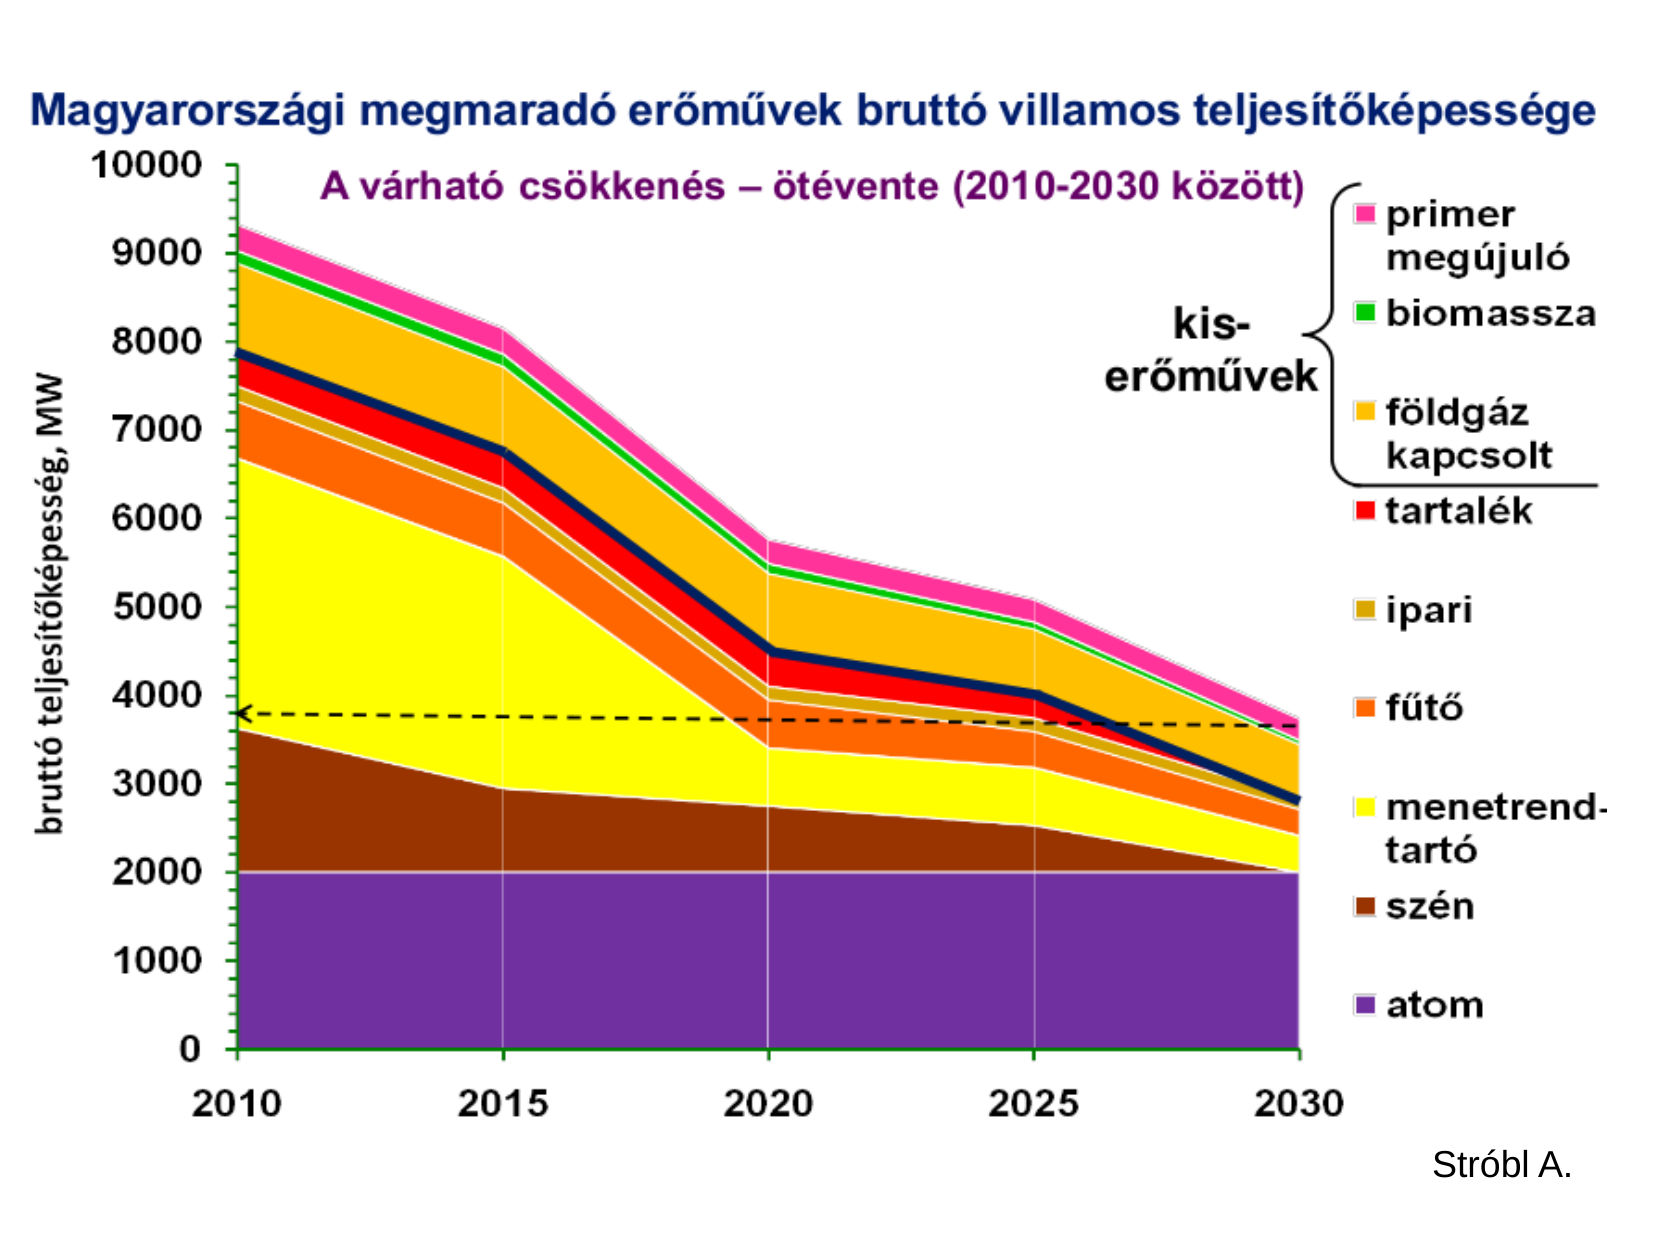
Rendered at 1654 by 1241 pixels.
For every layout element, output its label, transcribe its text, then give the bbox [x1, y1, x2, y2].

text_box Stróbl A. [1417, 1136, 1589, 1193]
picture [11, 82, 1607, 1133]
